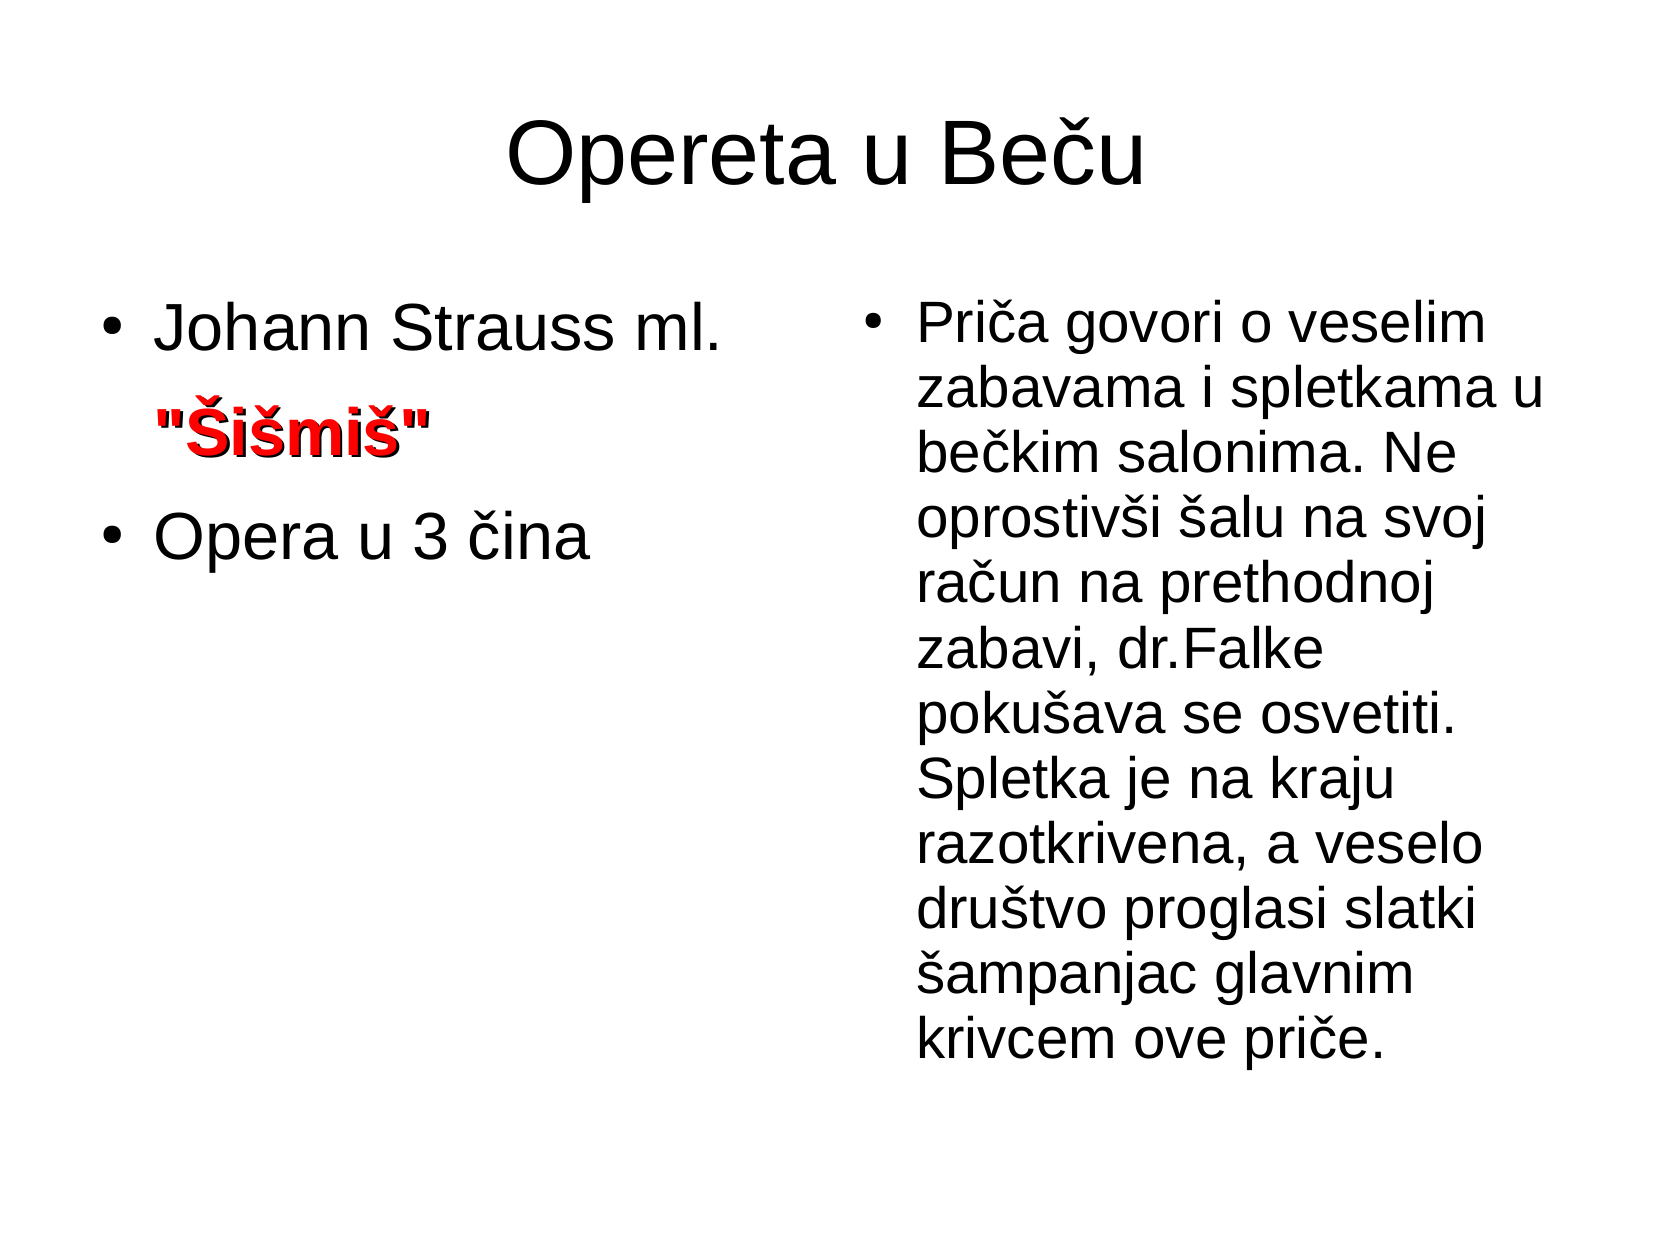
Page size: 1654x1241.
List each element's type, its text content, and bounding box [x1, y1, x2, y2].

title Opereta u Beču [82, 49, 1571, 257]
list Johann Strauss ml. "Šišmiš" Opera u 3 čina [82, 290, 809, 1109]
list Priča govori o veselim zabavama i spletkama u bečkim salonima. Ne oprostivši šalu na svoj račun na prethodnoj zabavi, dr.Falke pokušava se osvetiti. Spletka je na kraju razotkrivena, a veselo društvo proglasi slatki šampanjac glavnim krivcem ove priče. [845, 290, 1572, 1109]
